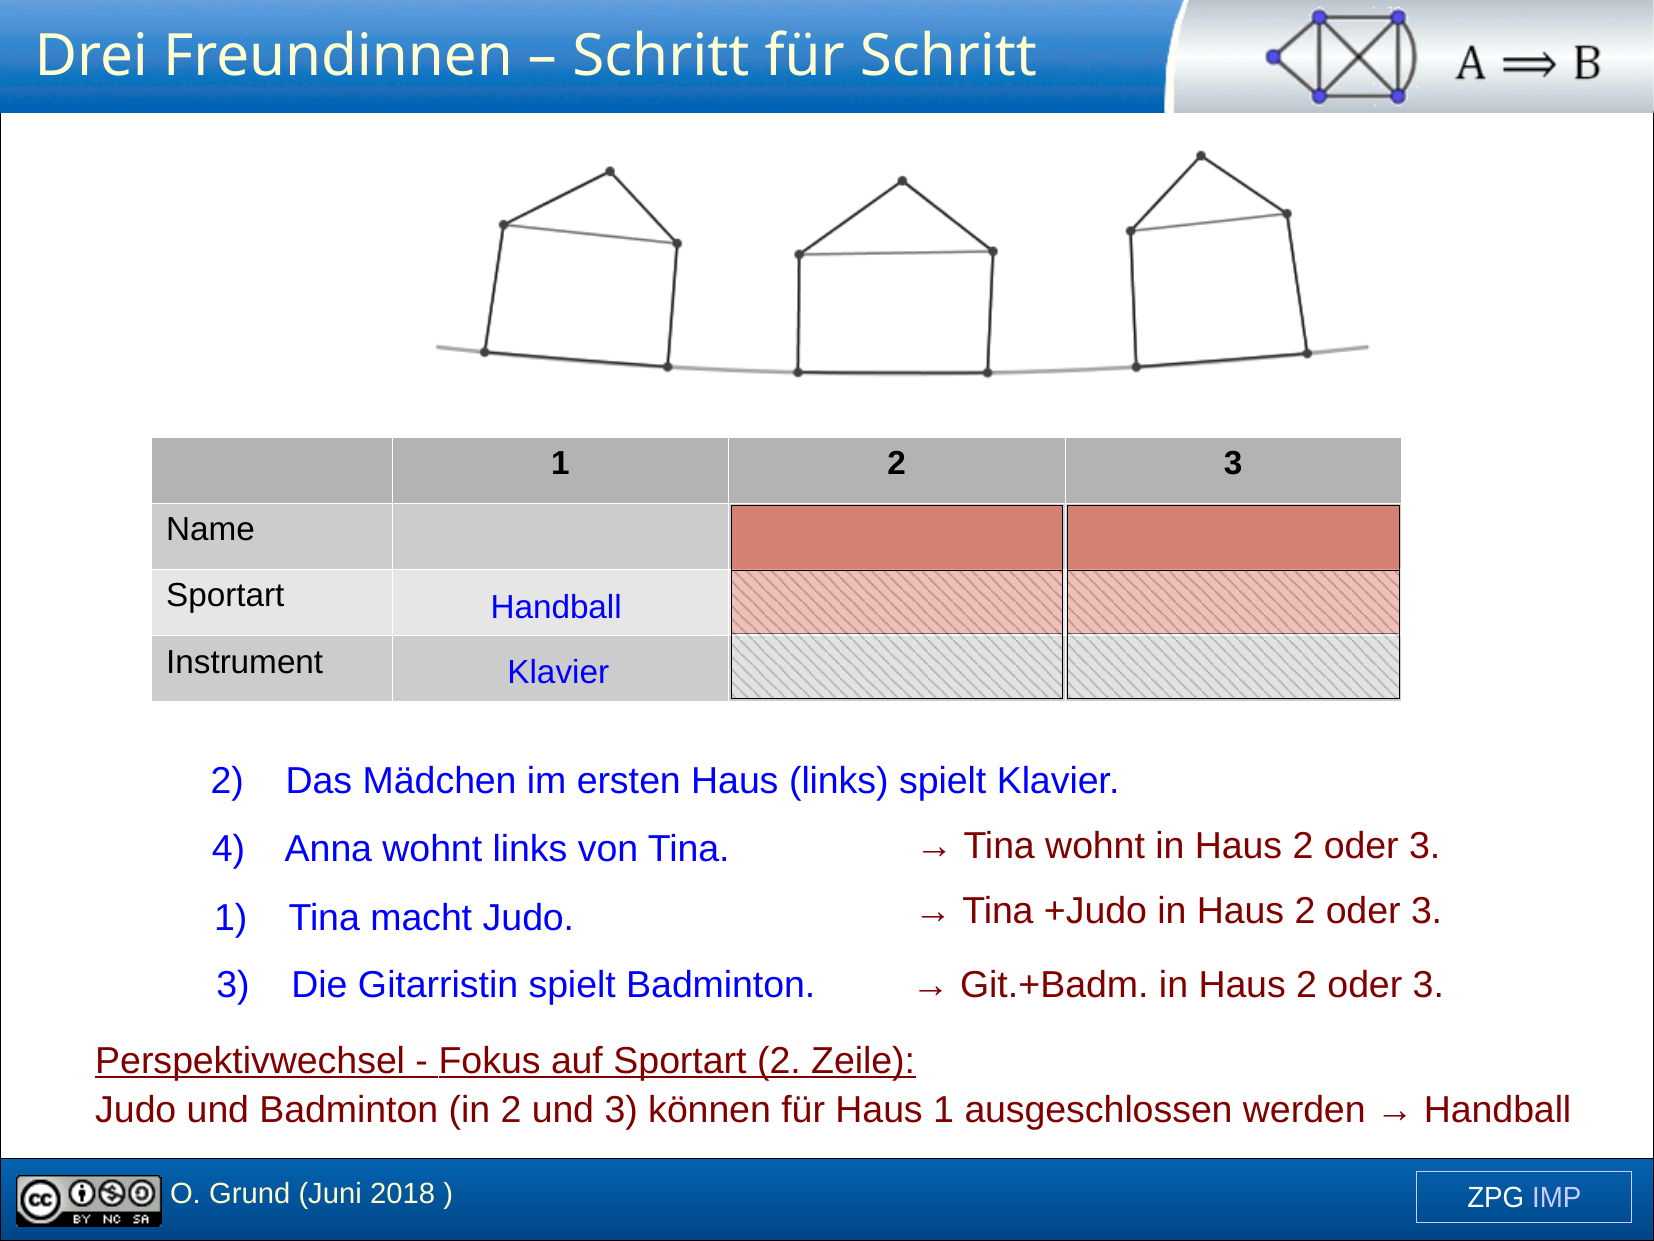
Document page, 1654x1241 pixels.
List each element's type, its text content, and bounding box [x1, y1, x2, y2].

table_cell Name [152, 504, 392, 569]
text_box 2) Das Mädchen im ersten Haus (links) spielt Klavier. [101, 751, 1185, 809]
table_header 2 [729, 438, 1065, 503]
text_box Handball [475, 581, 637, 634]
table_cell [393, 504, 728, 569]
title Drei Freundinnen – Schritt für Schritt [34, 14, 1151, 92]
picture [407, 145, 1392, 385]
table_header 1 [393, 438, 728, 503]
picture [0, 0, 1654, 113]
text_box 3) Die Gitarristin spielt Badminton. [107, 956, 897, 1014]
table_cell Sportart [152, 570, 392, 635]
text_box 4) Anna wohnt links von Tina. [102, 820, 1186, 878]
table_header [152, 438, 392, 503]
table_cell [393, 570, 728, 635]
table_cell Instrument [152, 636, 392, 701]
table_header 3 [1066, 438, 1401, 503]
text_box → Tina wohnt in Haus 2 oder 3. [900, 816, 1456, 874]
text_box → Tina +Judo in Haus 2 oder 3. [899, 881, 1468, 939]
table_cell [393, 636, 728, 701]
text_box [1067, 505, 1400, 699]
text_box 1) Tina macht Judo. [104, 888, 1188, 946]
text_box Perspektivwechsel - Fokus auf Sportart (2. Zeile): Judo und Badminton (in 2 und 3) können für Haus 1 ausgeschlossen werden → Handball [80, 1026, 1599, 1168]
text_box Klavier [492, 646, 625, 699]
picture [16, 1175, 162, 1227]
text_box → Git.+Badm. in Haus 2 oder 3. [897, 956, 1470, 1014]
text_box [731, 505, 1063, 699]
